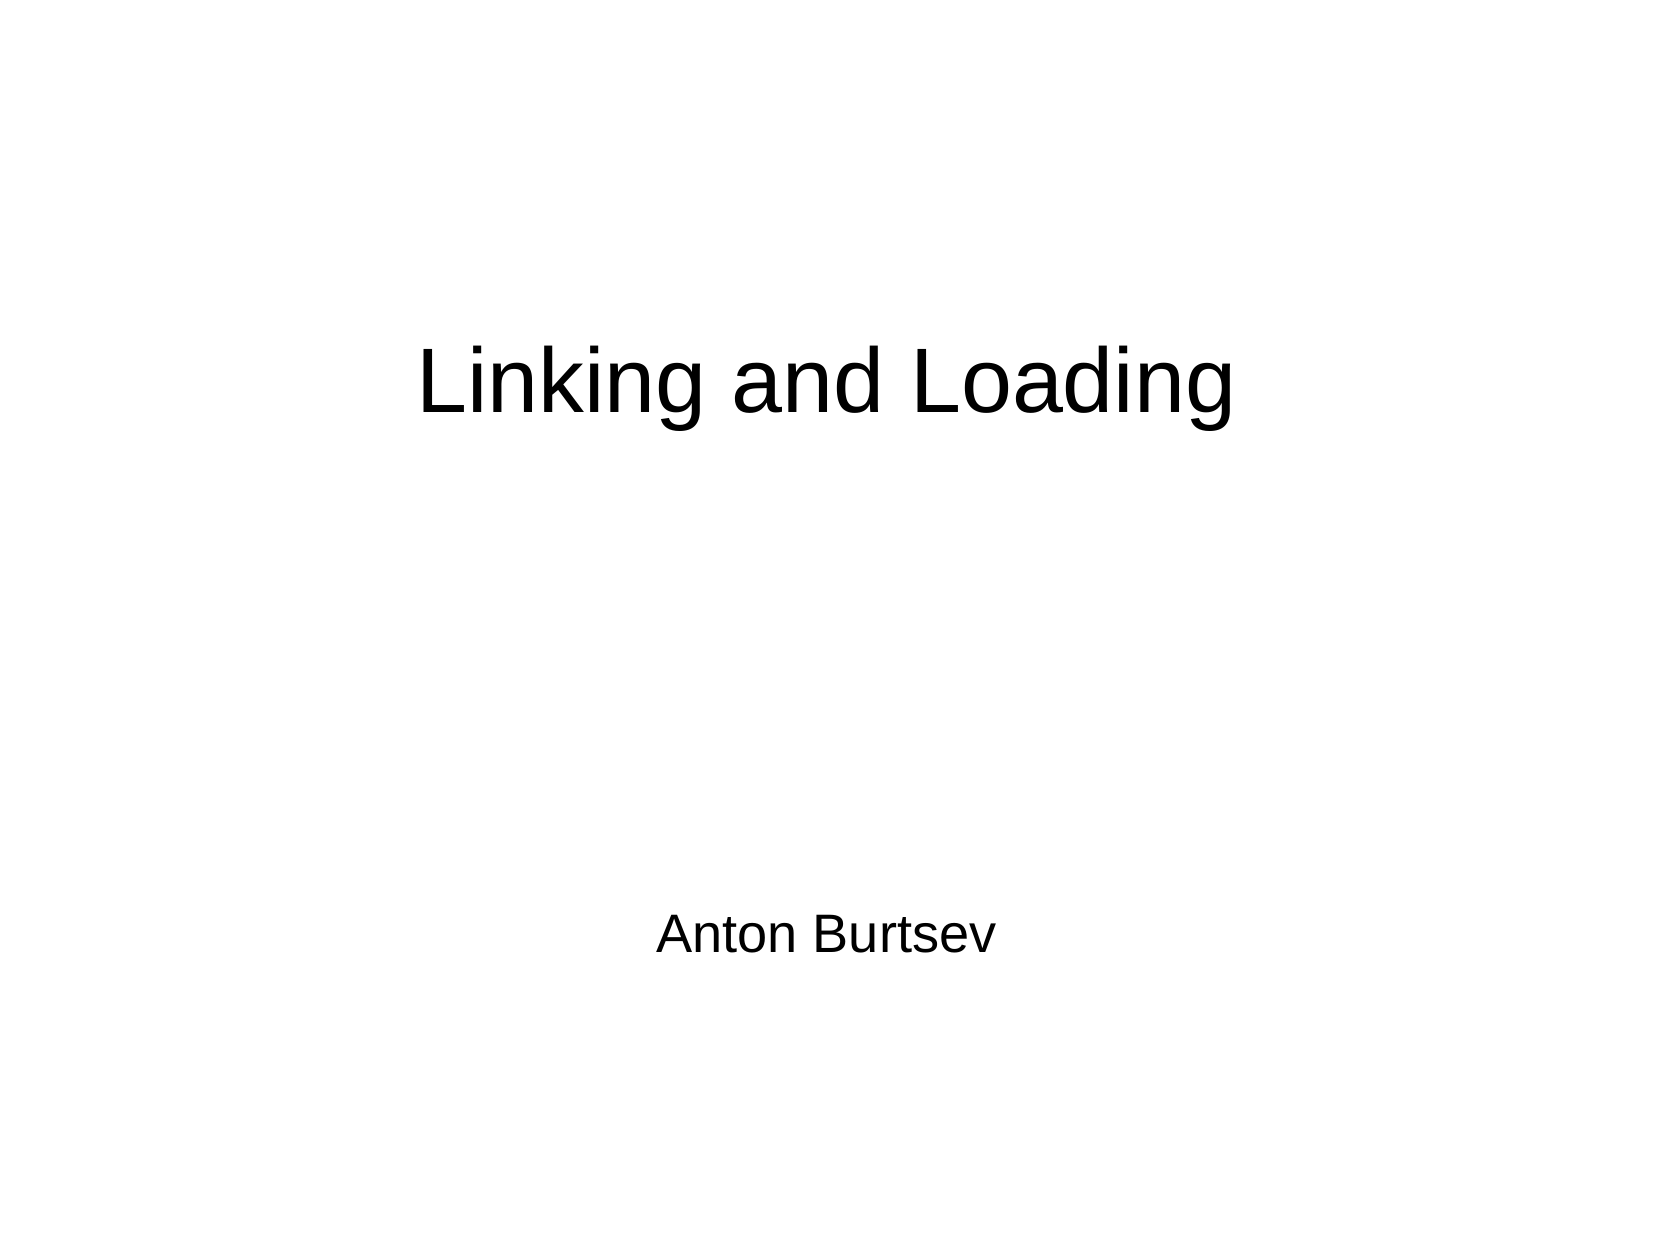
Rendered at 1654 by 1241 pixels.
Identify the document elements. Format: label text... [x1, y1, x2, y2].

title Linking and Loading [82, 113, 1571, 637]
subtitle Anton Burtsev [82, 637, 1571, 1109]
